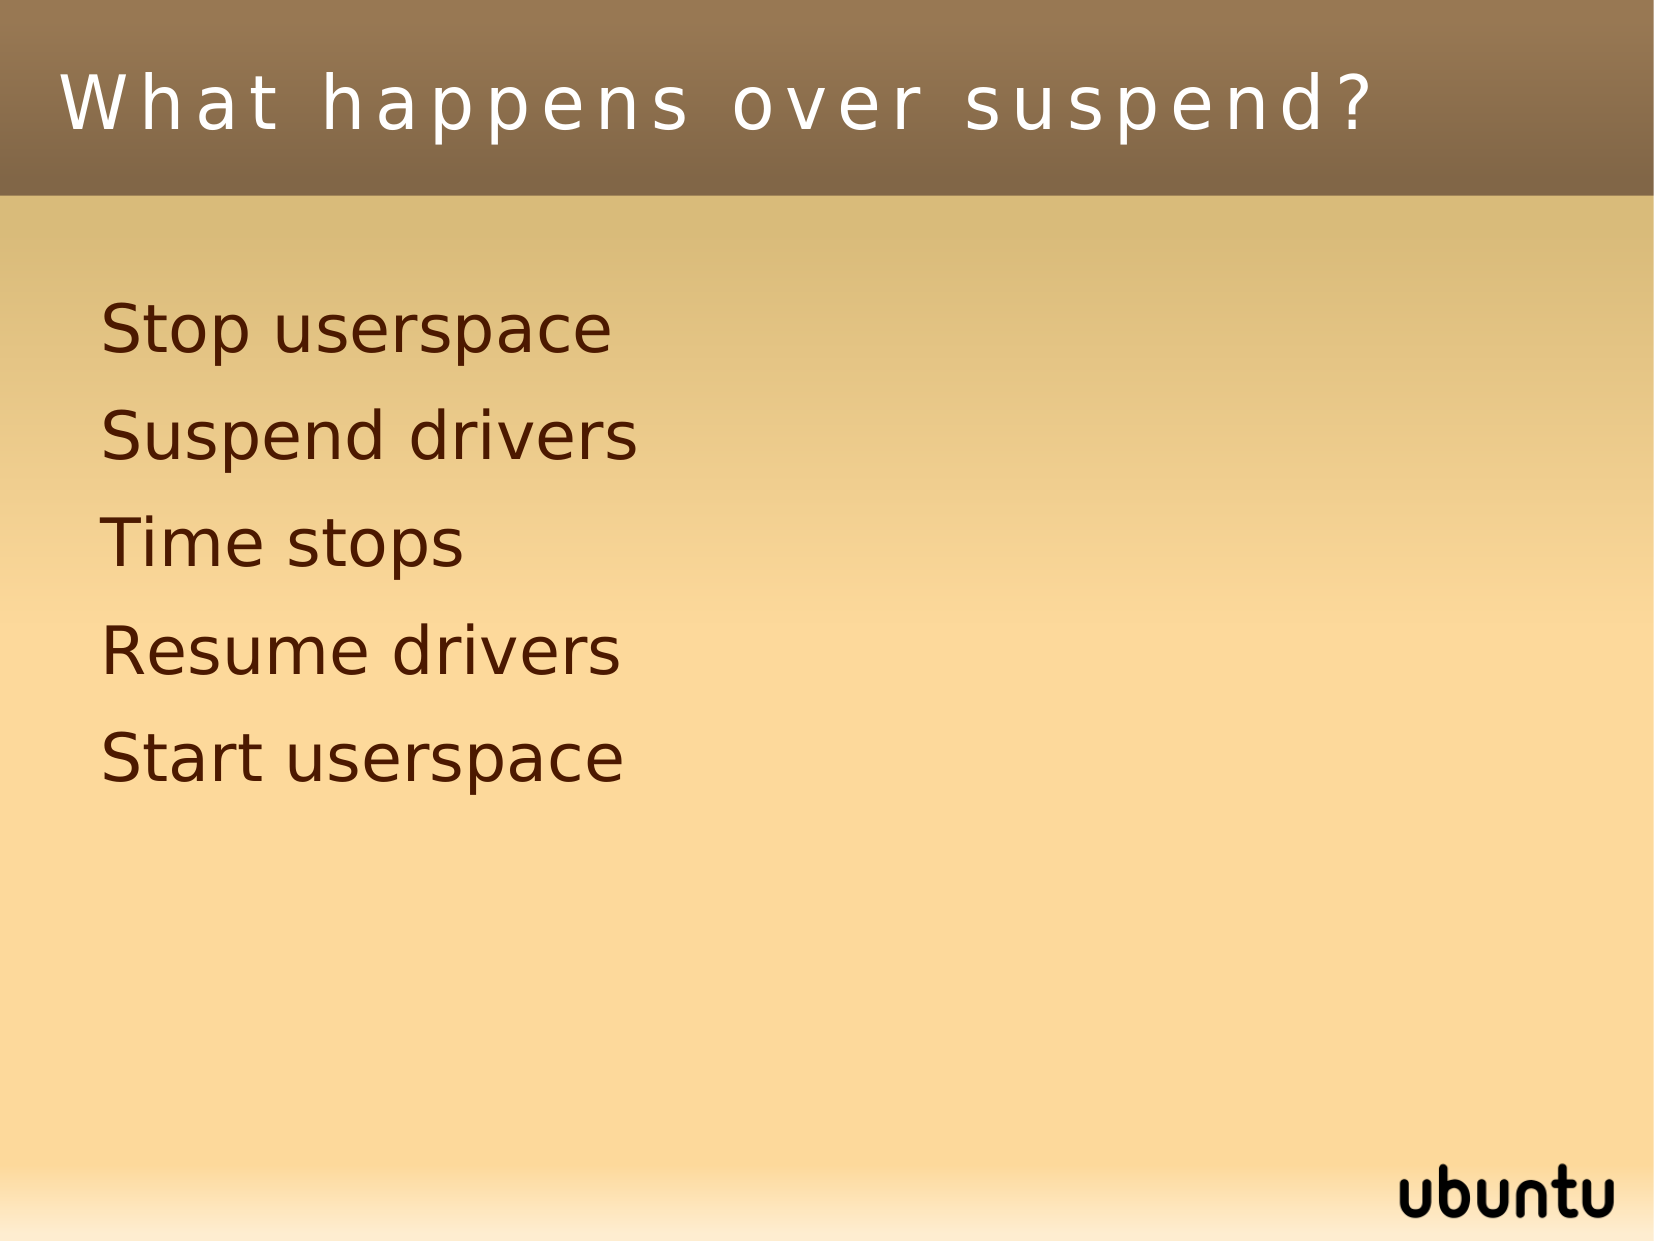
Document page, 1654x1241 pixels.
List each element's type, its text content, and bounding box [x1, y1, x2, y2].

picture [0, 0, 1654, 1241]
list Stop userspace Suspend drivers Time stops Resume drivers Start userspace [82, 290, 1571, 1094]
title What happens over suspend? [59, 36, 1595, 171]
